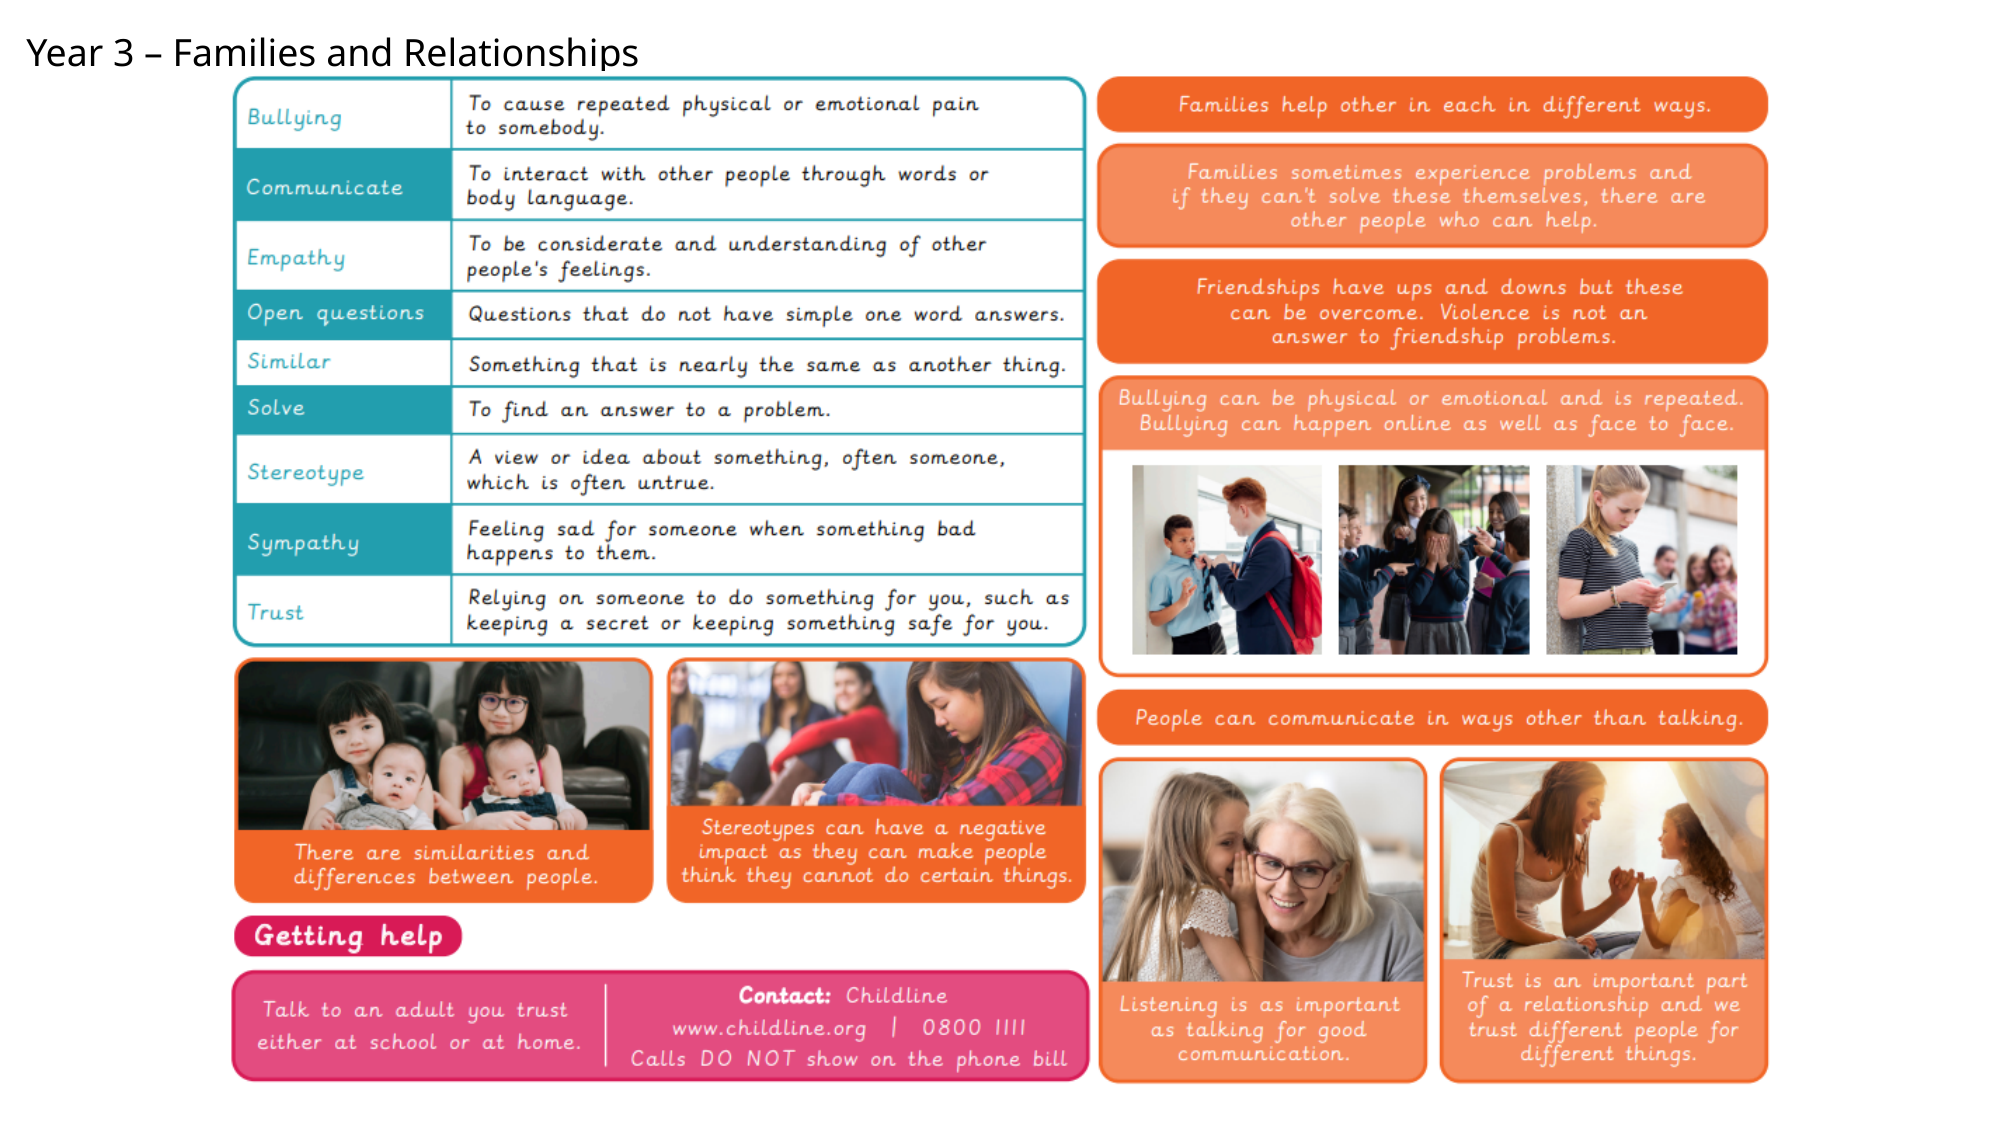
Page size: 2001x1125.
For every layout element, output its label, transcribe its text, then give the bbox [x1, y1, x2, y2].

title Year 3 – Families and Relationships [11, 14, 667, 94]
picture [226, 71, 1774, 1094]
